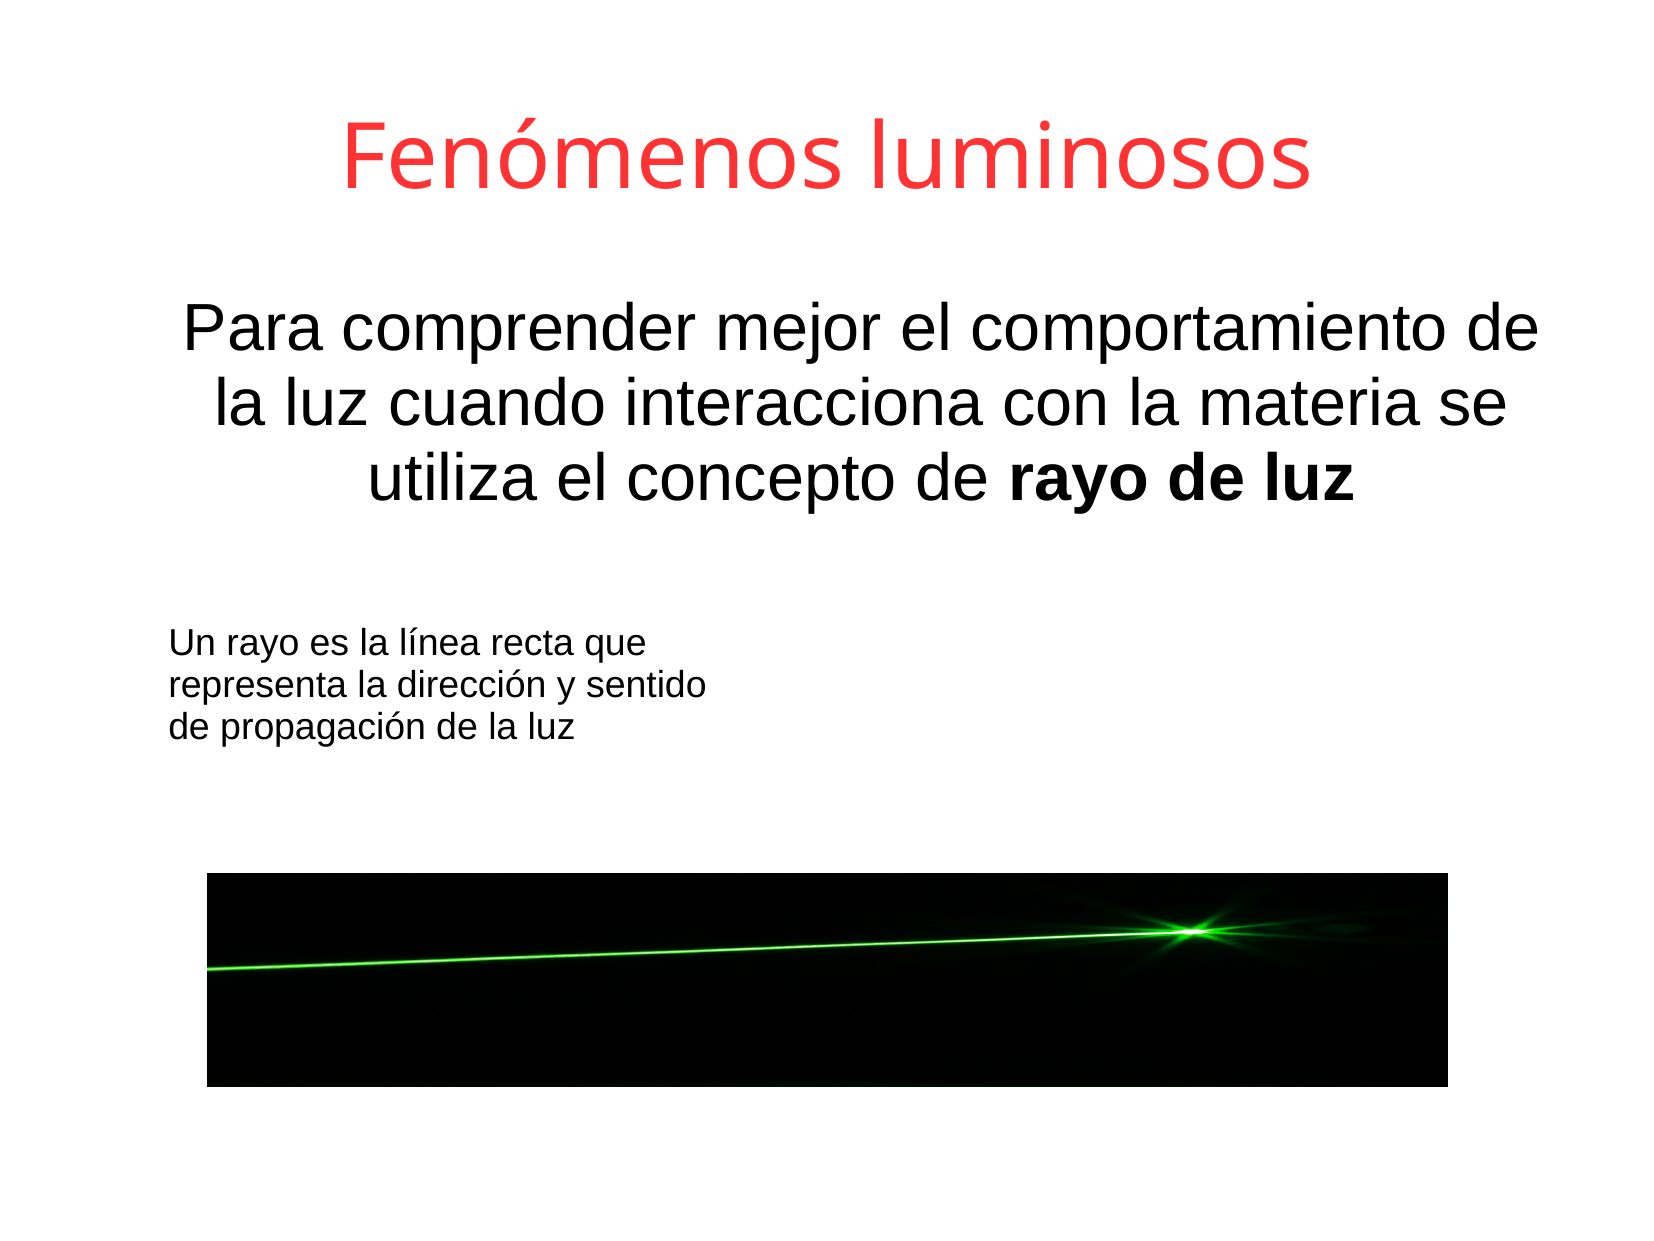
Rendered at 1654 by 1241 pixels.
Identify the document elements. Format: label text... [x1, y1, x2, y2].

title Fenómenos luminosos [82, 49, 1571, 257]
text_box Un rayo es la línea recta que representa la dirección y sentido de propagación de la luz [153, 614, 733, 755]
list Para comprender mejor el comportamiento de la luz cuando interacciona con la materia se utiliza el concepto de rayo de luz [82, 290, 1571, 1010]
picture [207, 873, 1448, 1087]
